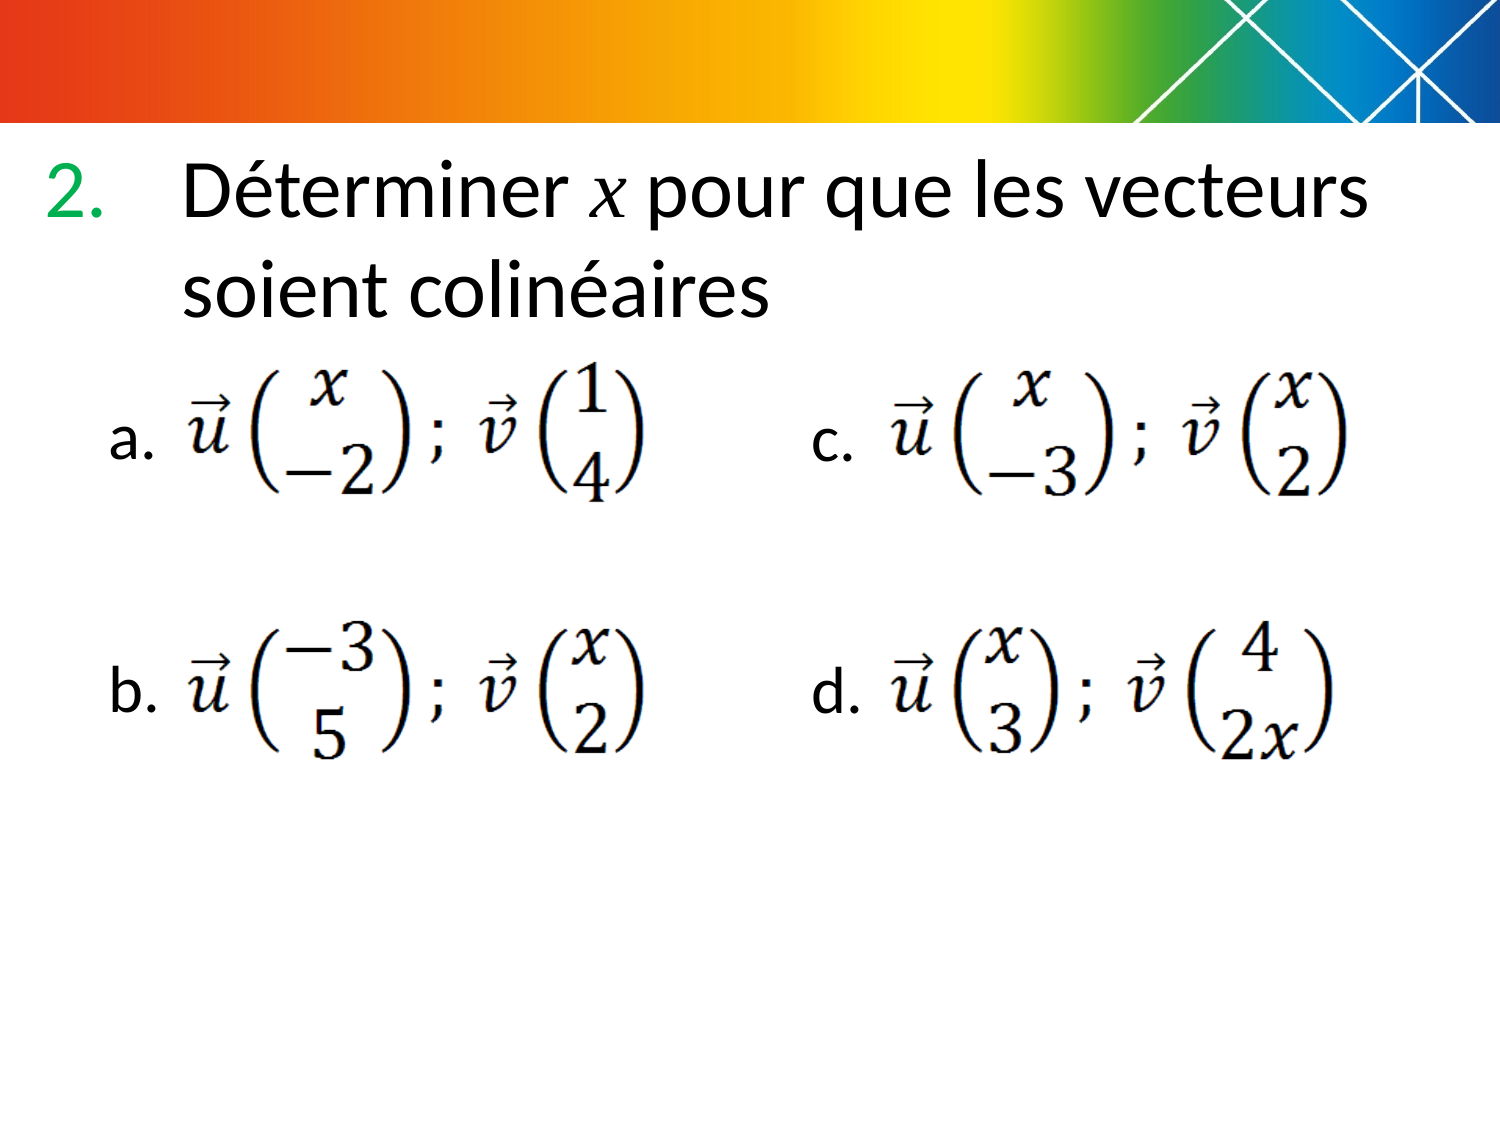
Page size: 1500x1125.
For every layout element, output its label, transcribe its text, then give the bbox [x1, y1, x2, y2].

picture [0, 0, 1359, 123]
picture [187, 610, 649, 774]
picture [890, 363, 1352, 512]
picture [890, 610, 1338, 774]
picture [187, 351, 649, 515]
text_box c. d. [796, 386, 1353, 815]
title Déterminer x pour que les vecteurs soient colinéaires [29, 126, 1500, 342]
text_box a. b. [93, 385, 649, 894]
picture [1340, 0, 1500, 123]
